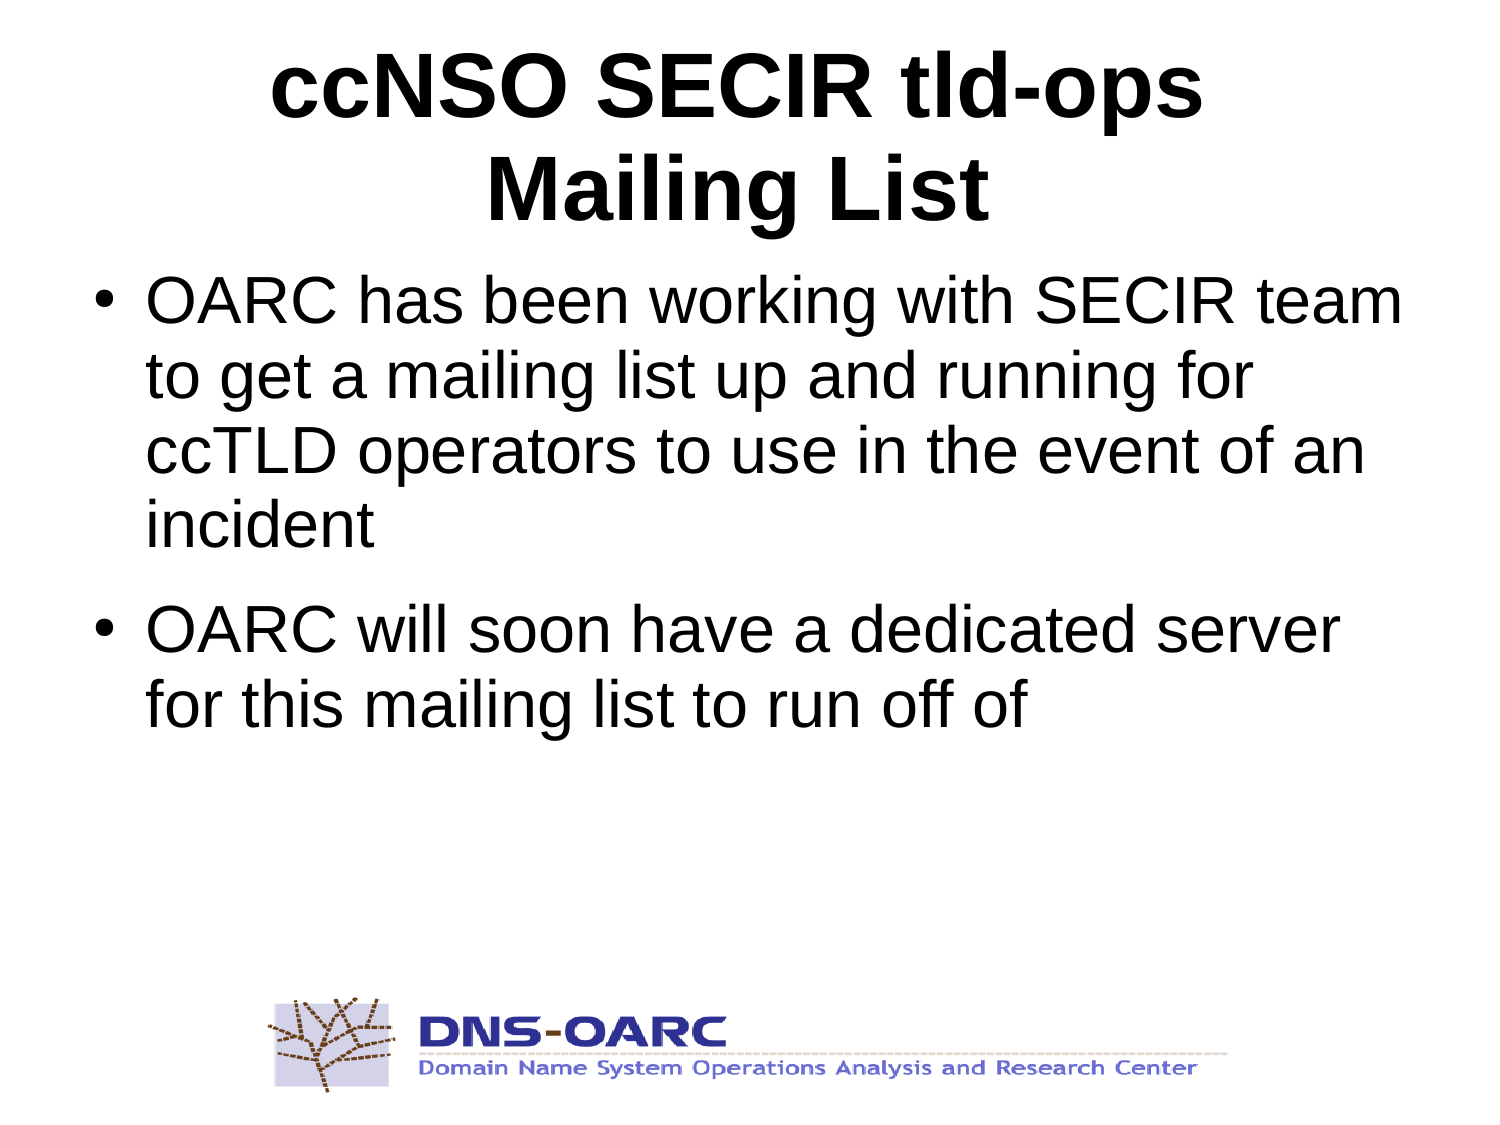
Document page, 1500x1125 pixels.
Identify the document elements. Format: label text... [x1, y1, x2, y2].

title ccNSO SECIR tld-ops Mailing List [63, 34, 1414, 240]
list OARC has been working with SECIR team to get a mailing list up and running for ccTLD operators to use in the event of an incident OARC will soon have a dedicated server for this mailing list to run off of [75, 263, 1425, 916]
picture [214, 991, 1259, 1099]
